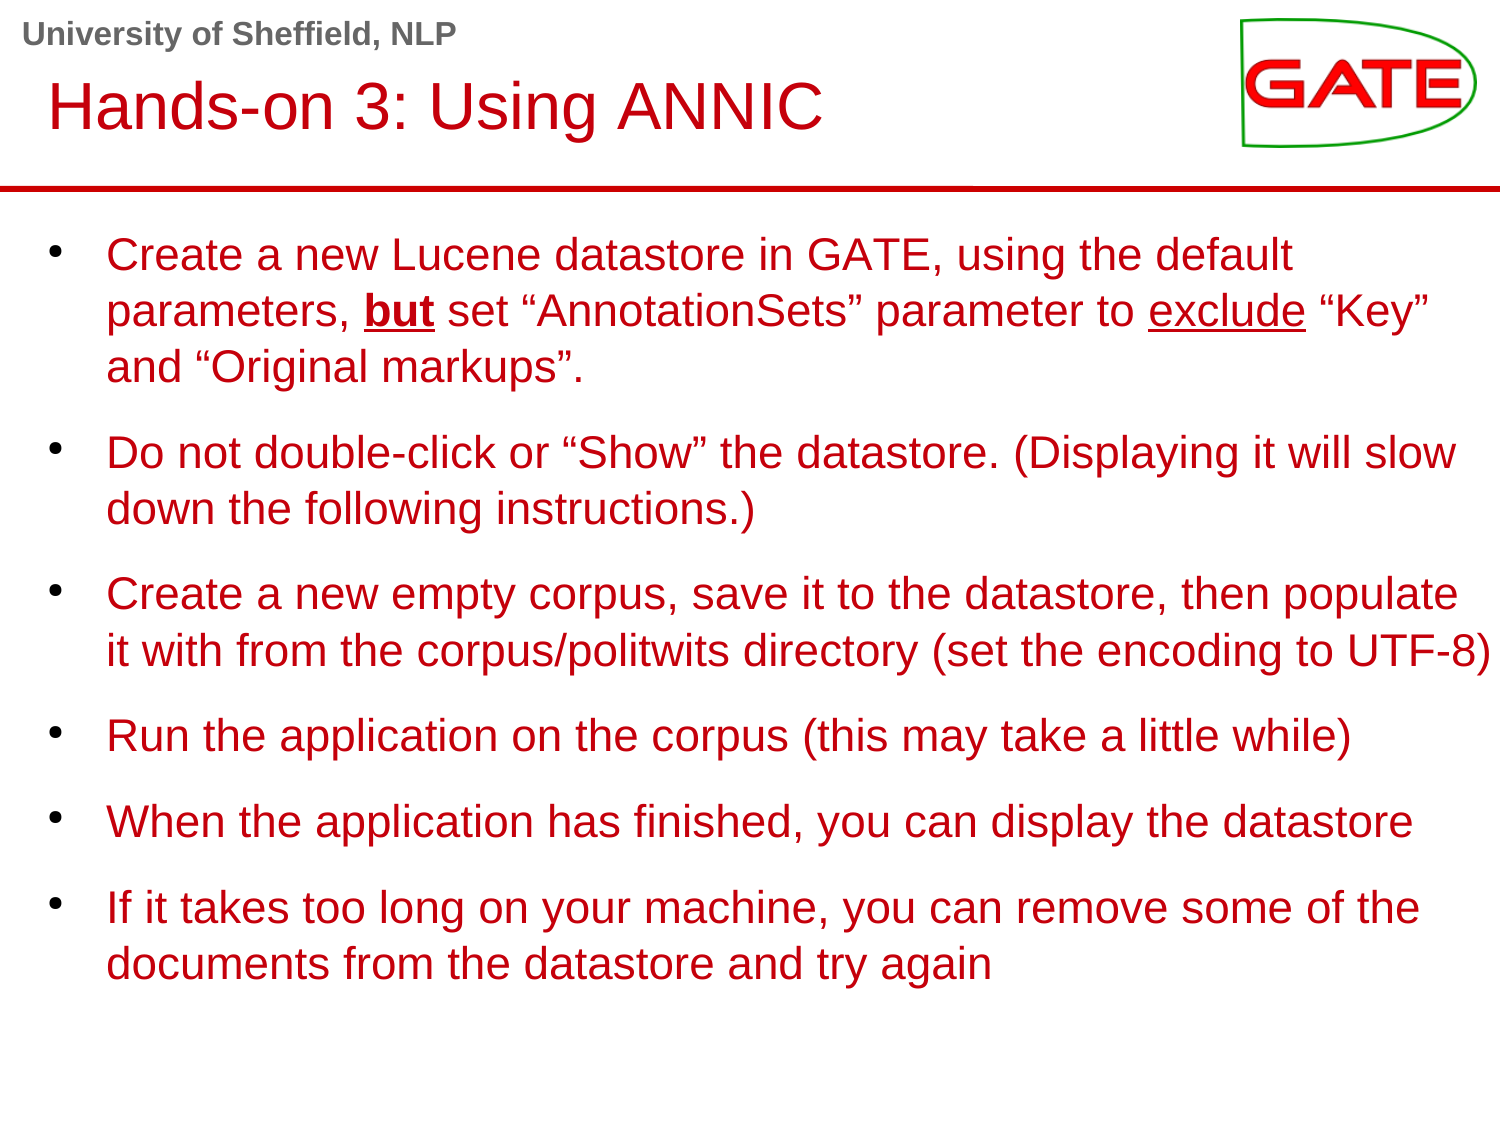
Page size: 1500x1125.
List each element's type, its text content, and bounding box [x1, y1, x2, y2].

list Create a new Lucene datastore in GATE, using the default parameters, but set “AnnotationSets” parameter to exclude “Key” and “Original markups”. Do not double-click or “Show” the datastore. (Displaying it will slow down the following instructions.) Create a new empty corpus, save it to the datastore, then populate it with from the corpus/politwits directory (set the encoding to UTF-8) Run the application on the corpus (this may take a little while) When the application has finished, you can display the datastore If it takes too long on your machine, you can remove some of the documents from the datastore and try again [47, 223, 1495, 1052]
title Hands-on 3: Using ANNIC [47, 47, 1267, 168]
picture [1240, 18, 1477, 148]
